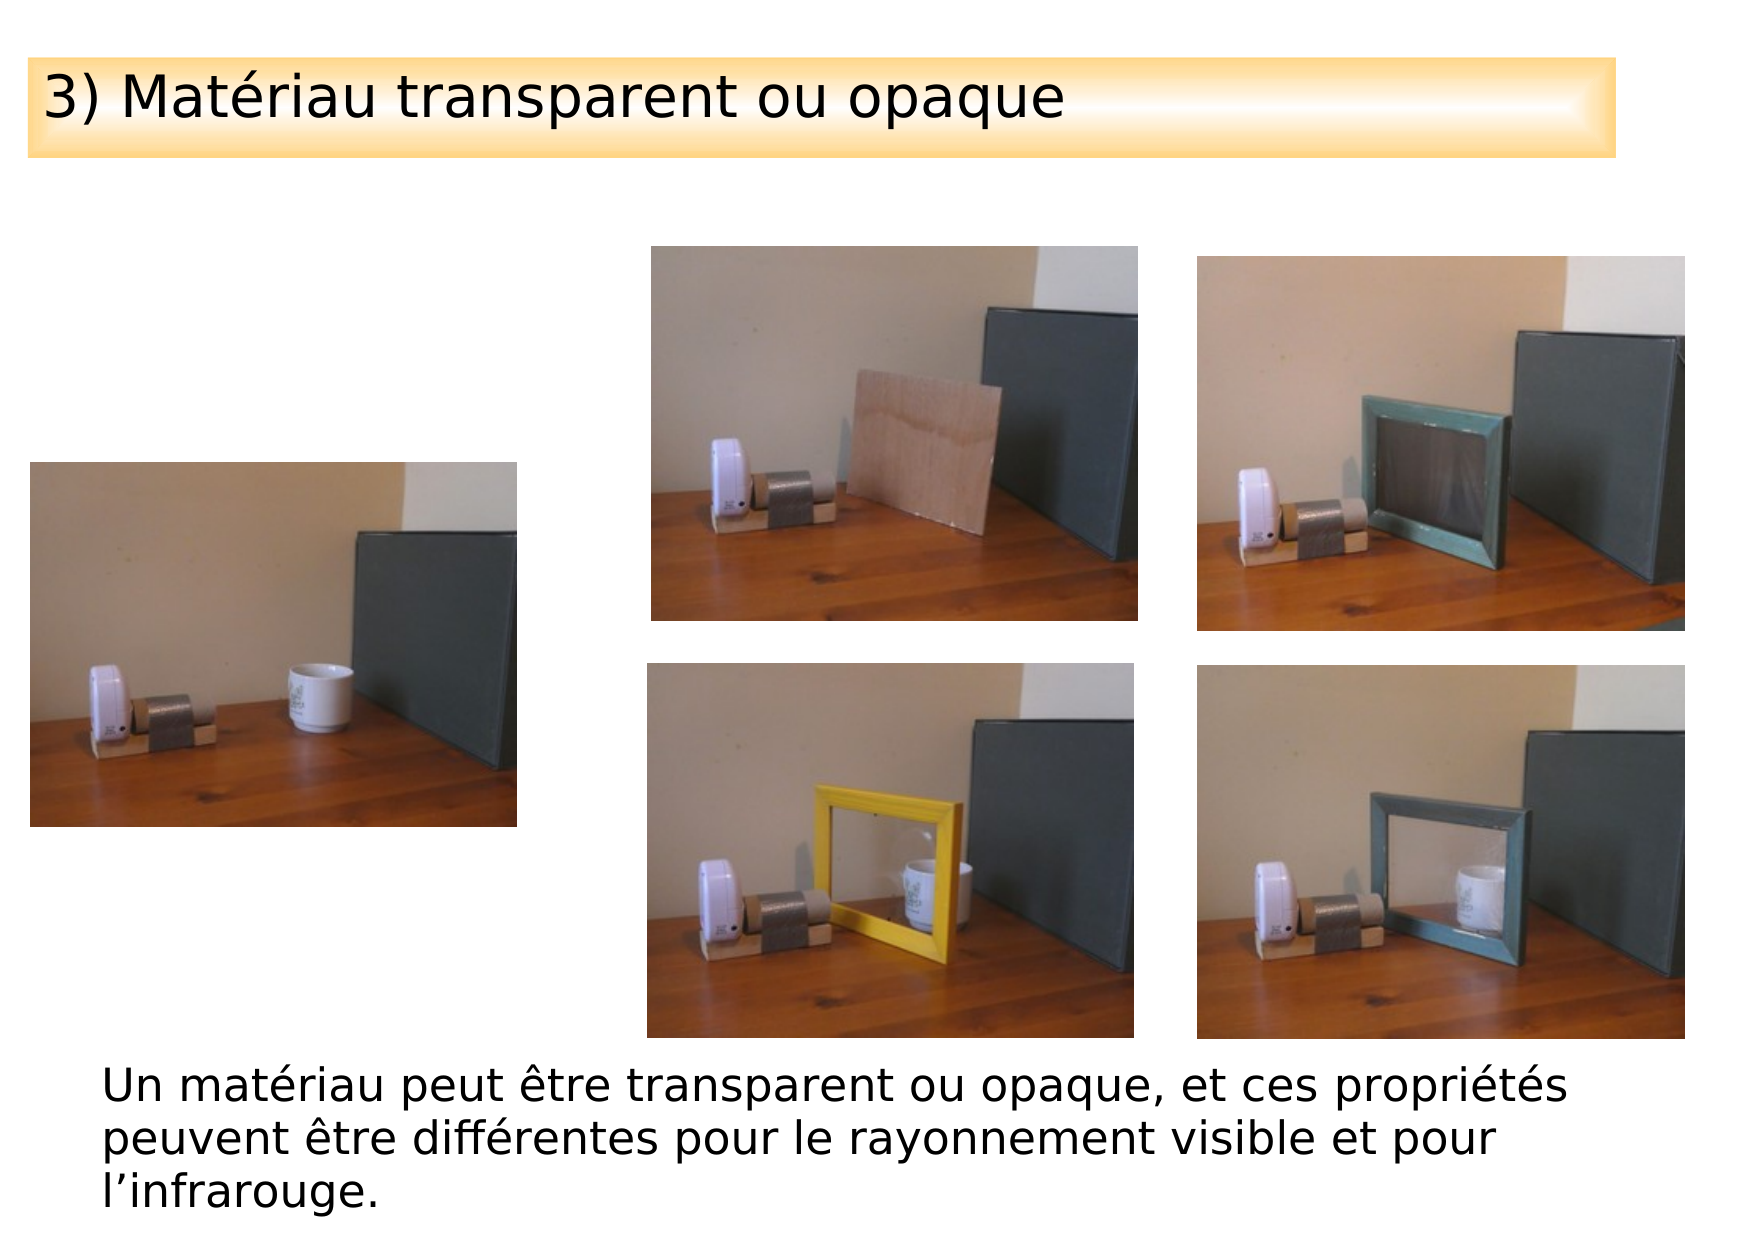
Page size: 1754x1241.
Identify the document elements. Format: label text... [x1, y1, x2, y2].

picture [651, 246, 1138, 621]
text_box Un matériau peut être transparent ou opaque, et ces propriétés peuvent être différentes pour le rayonnement visible et pour l’infrarouge. [86, 1051, 1702, 1226]
picture [1197, 665, 1685, 1039]
picture [1197, 256, 1685, 631]
picture [647, 663, 1134, 1038]
text_box 3) Matériau transparent ou opaque [27, 57, 1617, 158]
picture [30, 462, 517, 827]
